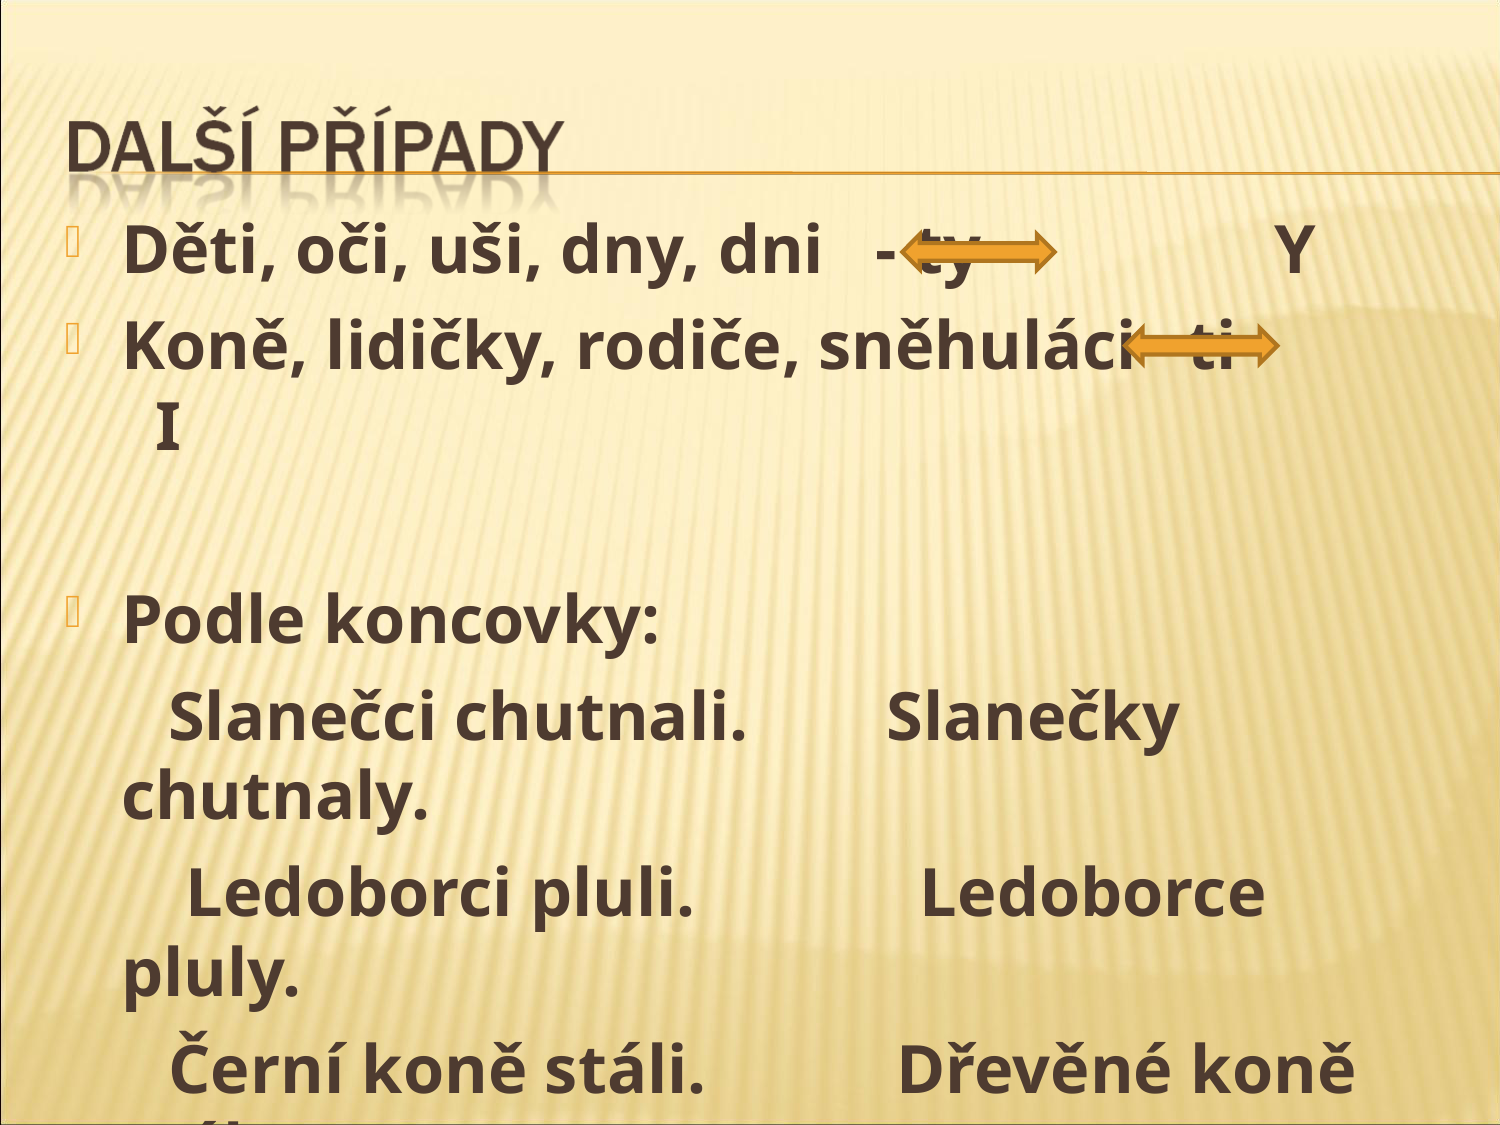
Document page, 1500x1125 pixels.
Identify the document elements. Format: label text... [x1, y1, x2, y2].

list Děti, oči, uši, dny, dni - ty Y Koně, lidičky, rodiče, sněhuláci– ti I Podle koncovky: Slanečci chutnali. Slanečky chutnaly. Ledoborci pluli. Ledoborce pluly. Černí koně stáli. Dřevěné koně stály. Hrobové se otvírali. Dnové ubíhali. [50, 199, 1476, 1125]
text_box [902, 234, 1055, 270]
picture [0, 0, 1500, 1125]
text_box [16, 73, 1477, 264]
text_box [1125, 328, 1278, 364]
